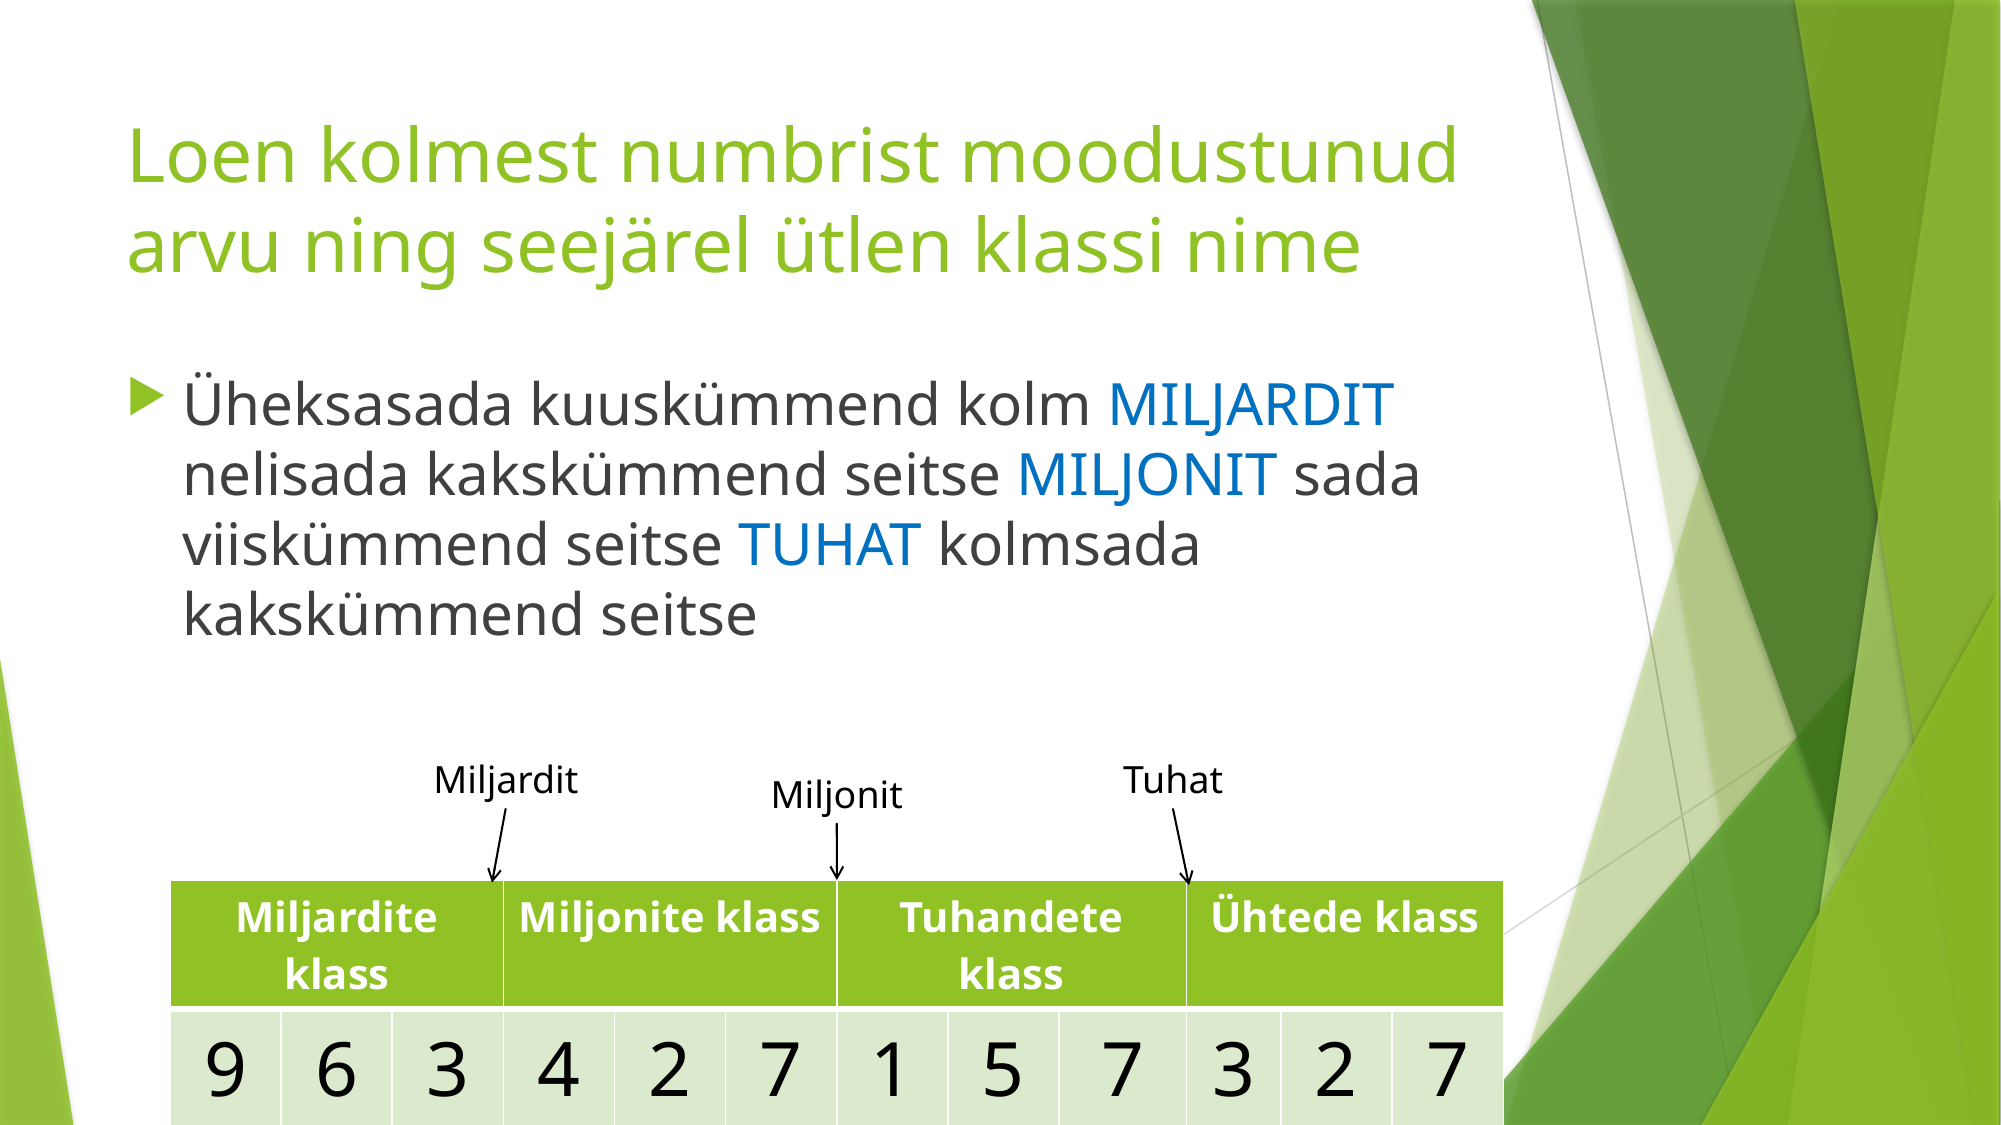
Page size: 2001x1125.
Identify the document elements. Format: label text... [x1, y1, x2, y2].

table_cell 2 [1282, 1012, 1391, 1125]
table_cell 2 [615, 1012, 725, 1125]
table_cell 9 [171, 1012, 280, 1125]
table_cell 7 [1393, 1012, 1503, 1125]
text_box Miljonit [755, 763, 918, 823]
table_cell 4 [504, 1012, 614, 1125]
table_header Ühtede klass [1187, 881, 1503, 1006]
table_cell 1 [838, 1012, 947, 1125]
table_cell 6 [282, 1012, 391, 1125]
table_header Tuhandete klass [838, 881, 1186, 1006]
text_box Tuhat [1108, 748, 1238, 809]
table_cell 3 [393, 1012, 503, 1125]
table_cell 7 [726, 1012, 836, 1125]
list Üheksasada kuuskümmend kolm MILJARDIT nelisada kakskümmend seitse MILJONIT sada viiskümmend seitse TUHAT kolmsada kakskümmend seitse [111, 360, 1522, 903]
table_cell 5 [949, 1012, 1058, 1125]
text_box Miljardit [418, 748, 594, 809]
table_cell 7 [1060, 1012, 1186, 1125]
title Loen kolmest numbrist moodustunud arvu ning seejärel ütlen klassi nime [111, 99, 1522, 317]
table_cell 3 [1187, 1012, 1280, 1125]
table_header Miljardite klass [171, 881, 503, 1006]
table_header Miljonite klass [504, 881, 836, 1006]
